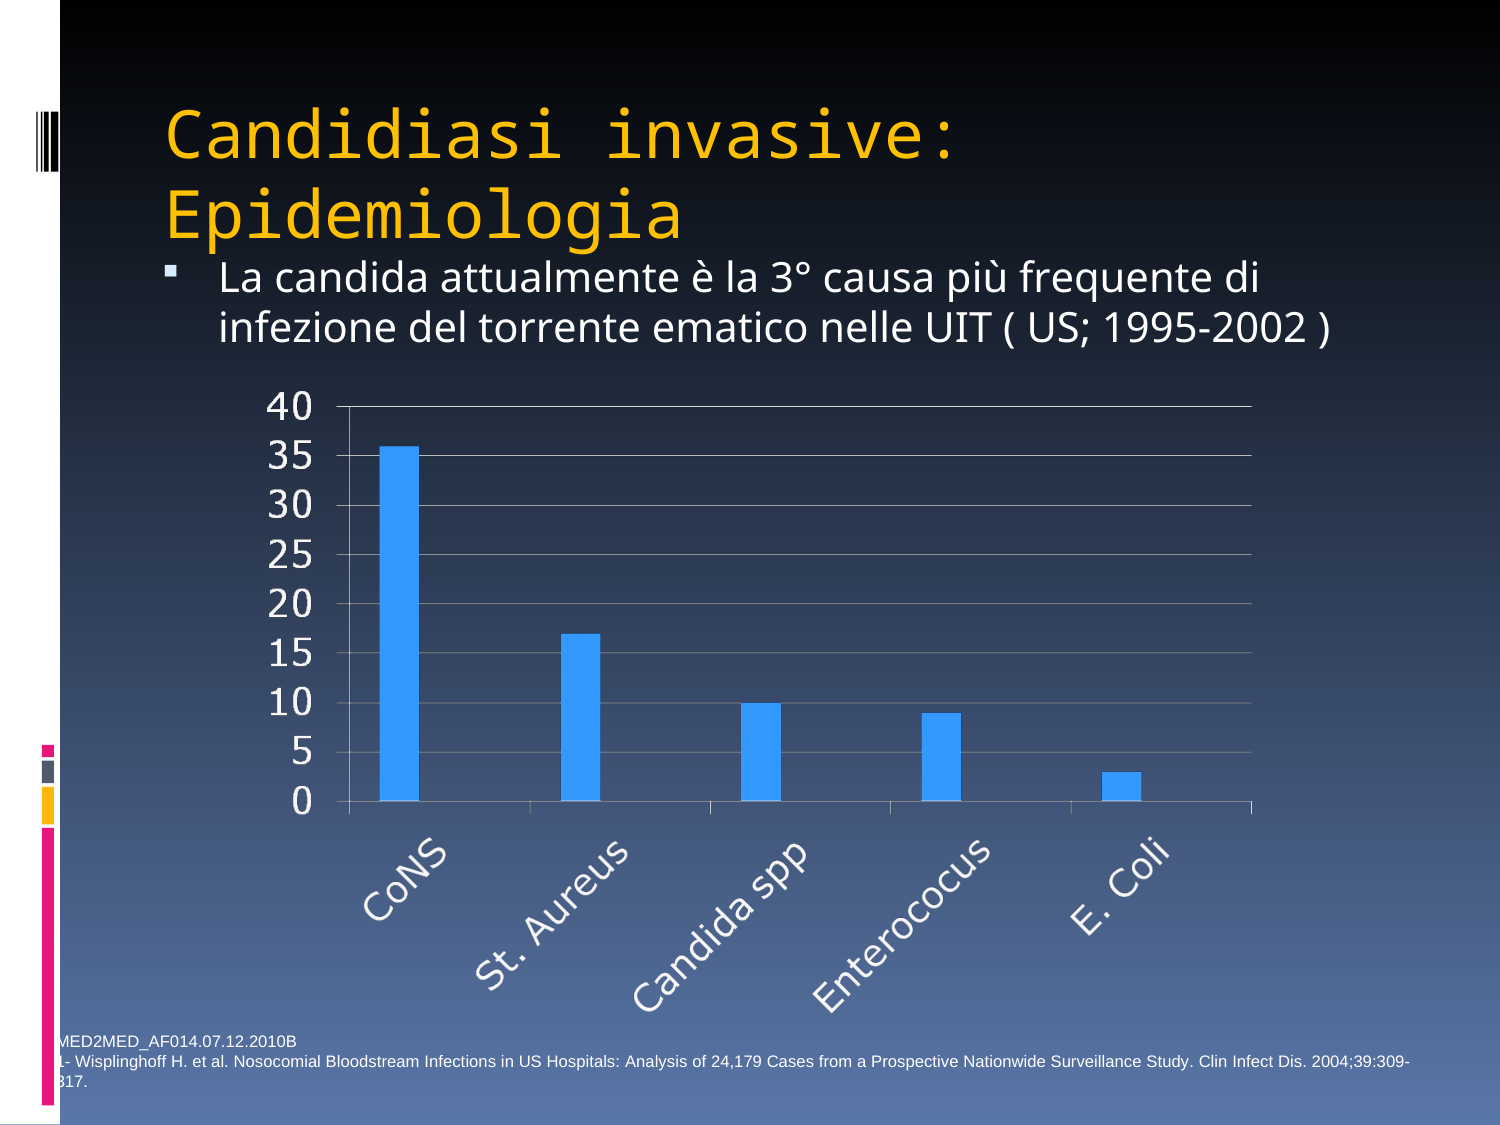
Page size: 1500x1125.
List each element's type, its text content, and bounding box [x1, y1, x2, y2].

title Candidiasi invasive: Epidemiologia [150, 84, 1426, 235]
text_box MED2MED_AF014.07.12.2010B 1- Wisplinghoff H. et al. Nosocomial Bloodstream Infections in US Hospitals: Analysis of 24,179 Cases from a Prospective Nationwide Surveillance Study. Clin Infect Dis. 2004;39:309-317. [41, 1023, 1459, 1099]
list La candida attualmente è la 3° causa più frequente di infezione del torrente ematico nelle UIT ( US; 1995-2002 ) [135, 243, 1425, 1023]
picture [245, 365, 1283, 1023]
